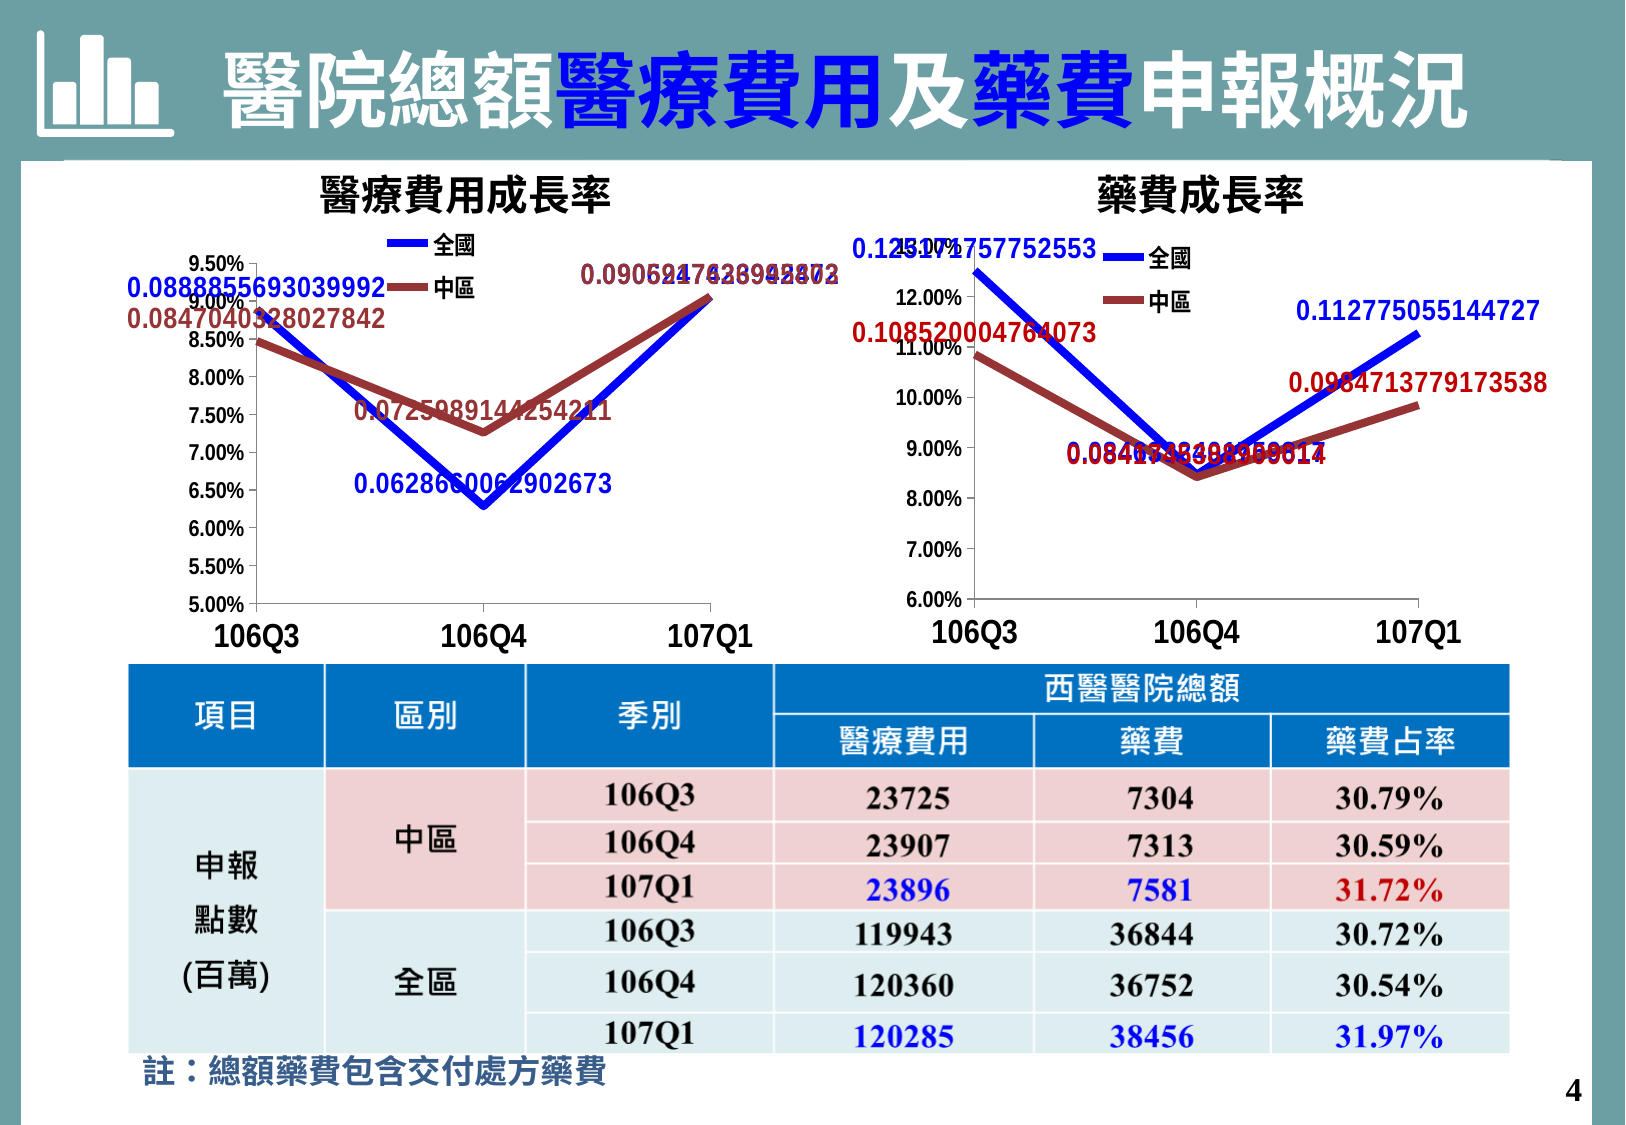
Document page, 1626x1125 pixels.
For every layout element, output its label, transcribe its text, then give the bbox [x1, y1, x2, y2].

picture [127, 657, 1511, 1075]
text_box [36, 30, 175, 137]
list 註：總額藥費包含交付處方藥費 [127, 1075, 716, 1118]
chart [852, 231, 1549, 652]
chart [127, 160, 841, 657]
text_box <編號> [1533, 1046, 1615, 1125]
text_box [107, 57, 132, 125]
text_box [134, 81, 159, 125]
text_box [52, 81, 77, 125]
title 醫院總額醫療費用及藥費申報概況 [99, 30, 1593, 146]
picture [0, 0, 1626, 1125]
text_box [80, 34, 104, 125]
text_box 藥費成長率 [841, 161, 1577, 627]
